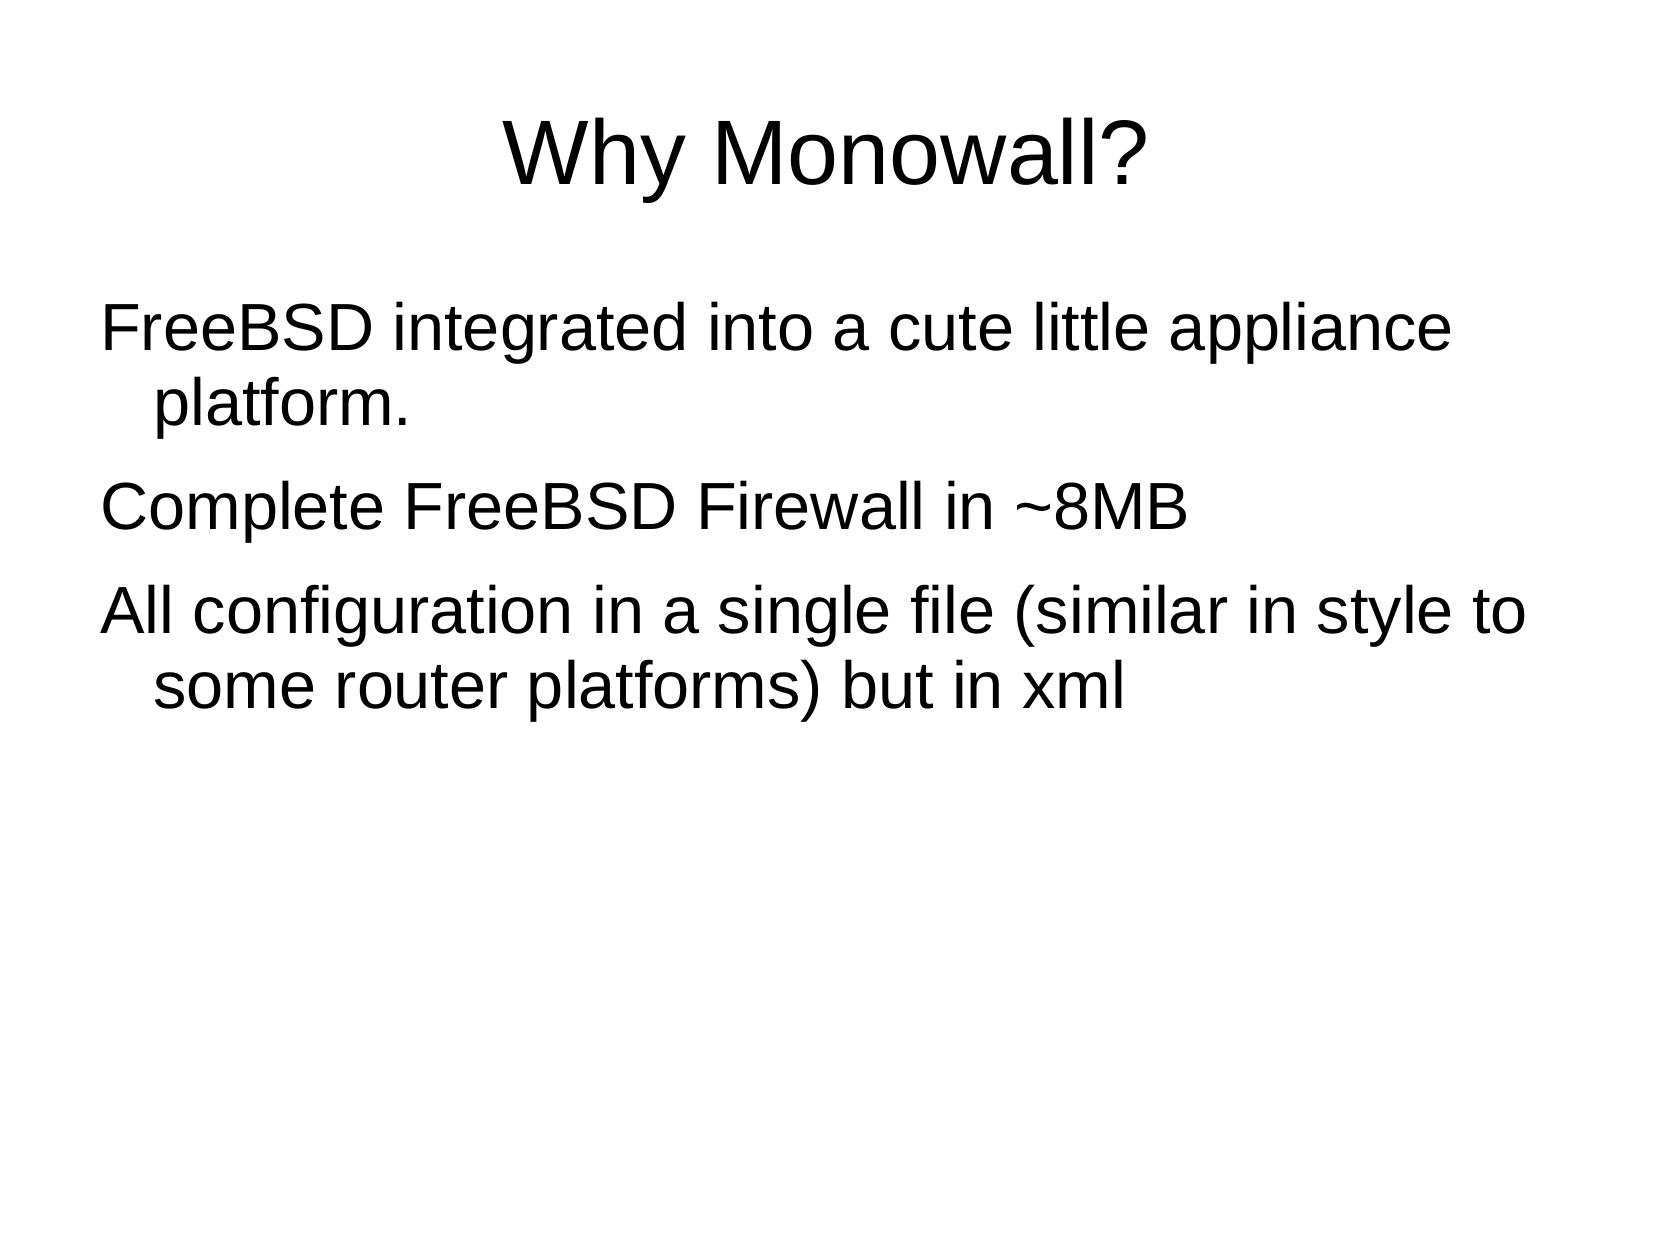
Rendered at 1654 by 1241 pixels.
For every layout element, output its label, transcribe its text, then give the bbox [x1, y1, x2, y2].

list FreeBSD integrated into a cute little appliance platform. Complete FreeBSD Firewall in ~8MB All configuration in a single file (similar in style to some router platforms) but in xml [82, 290, 1571, 1094]
title Why Monowall? [82, 56, 1571, 250]
